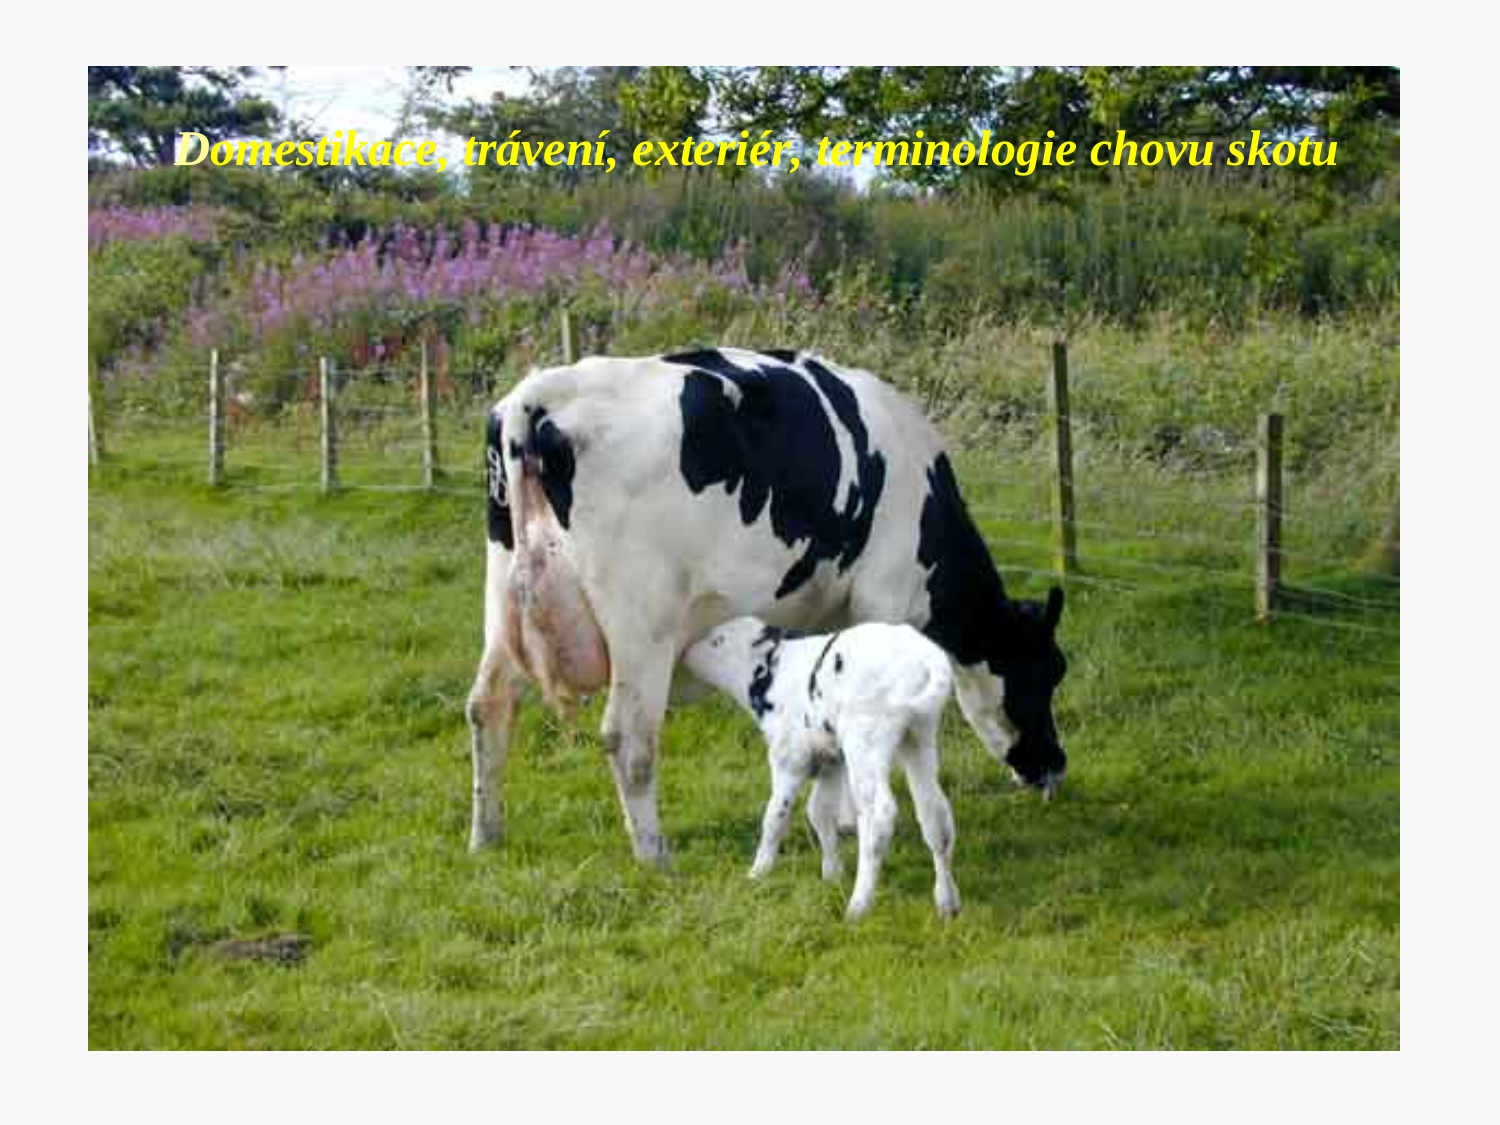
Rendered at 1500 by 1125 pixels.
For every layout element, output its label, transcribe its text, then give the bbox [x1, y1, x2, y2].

text_box Domestikace, trávení, exteriér, terminologie chovu skotu [159, 113, 1365, 185]
picture [88, 66, 1400, 1051]
